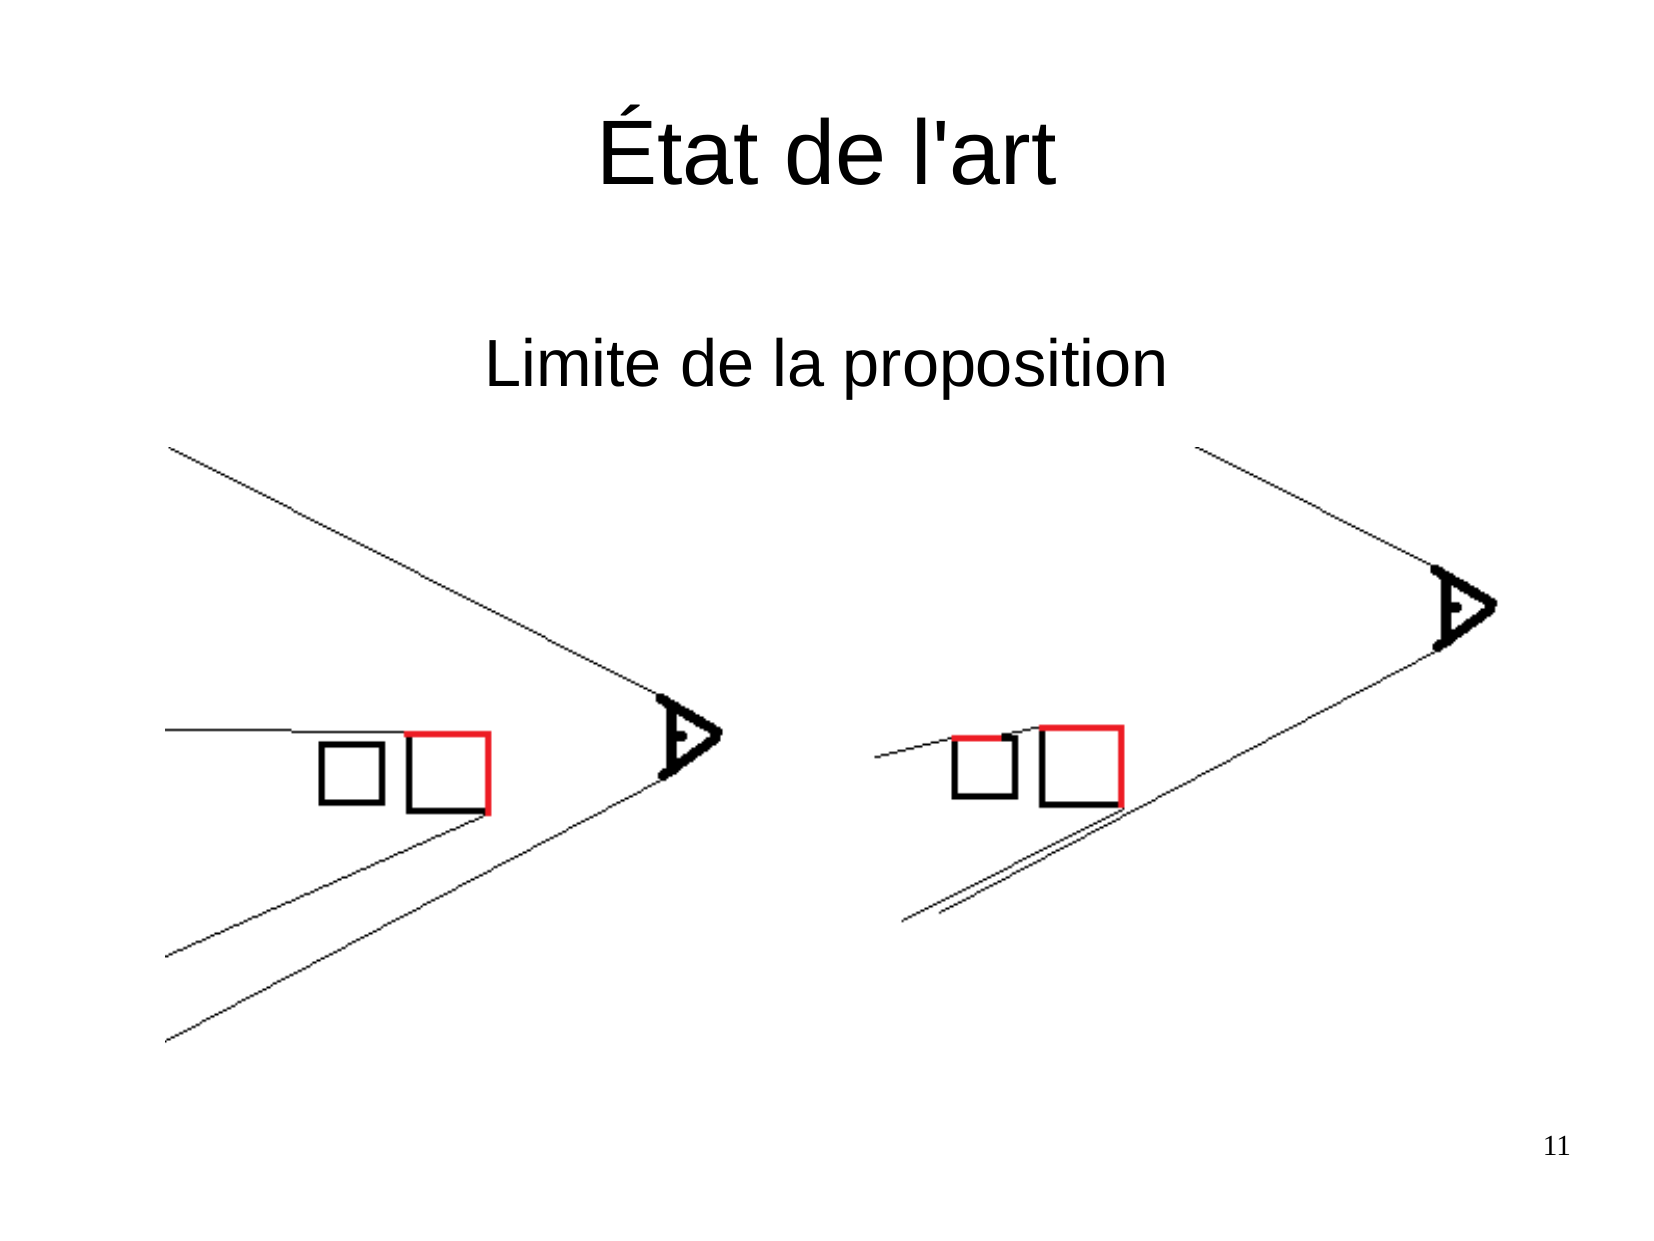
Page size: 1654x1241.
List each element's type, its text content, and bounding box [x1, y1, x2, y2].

title État de l'art [82, 49, 1571, 257]
subtitle Limite de la proposition [82, 297, 1571, 1102]
picture [165, 447, 1506, 1123]
